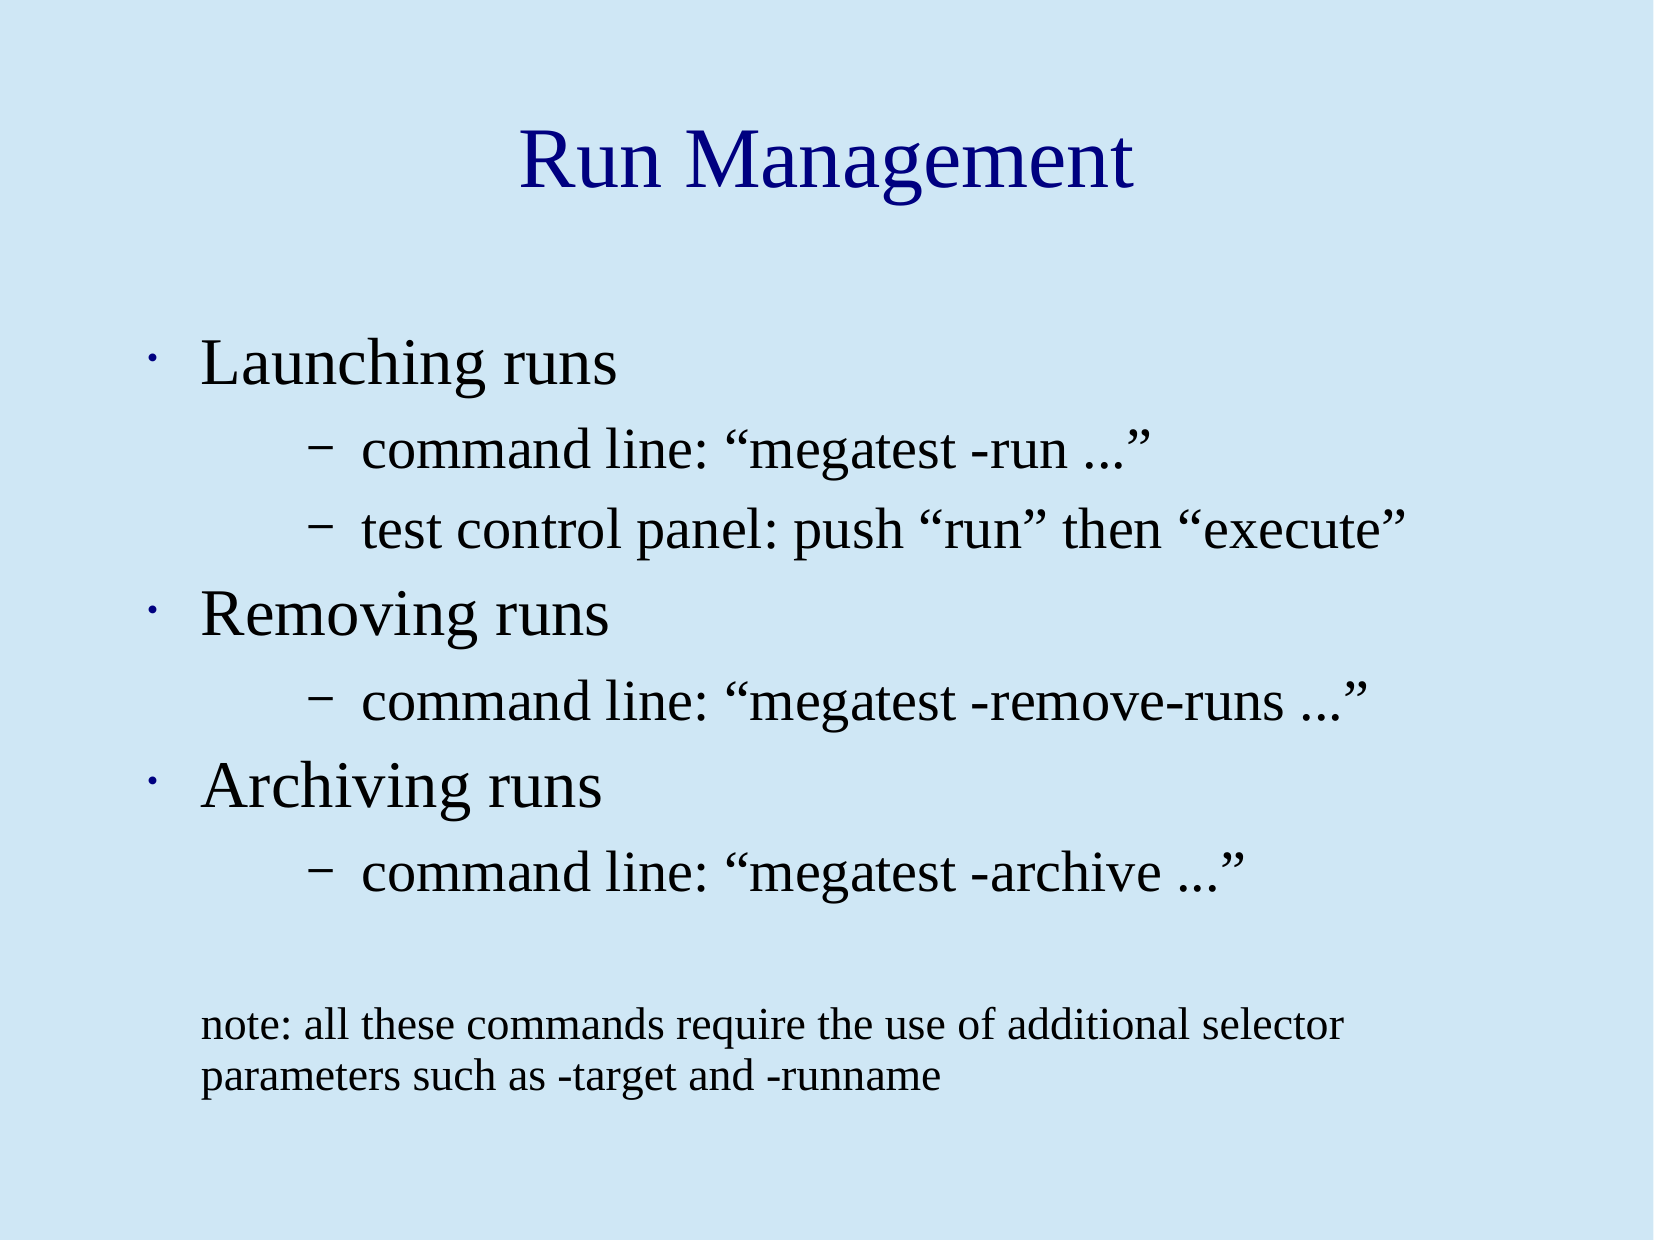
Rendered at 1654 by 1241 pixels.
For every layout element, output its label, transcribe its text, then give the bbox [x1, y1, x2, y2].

title Run Management [82, 55, 1571, 263]
list Launching runs command line: “megatest -run ...” test control panel: push “run” then “execute” Removing runs command line: “megatest -remove-runs ...” Archiving runs command line: “megatest -archive ...” note: all these commands require the use of additional selector parameters such as -target and -runname [129, 324, 1489, 1168]
